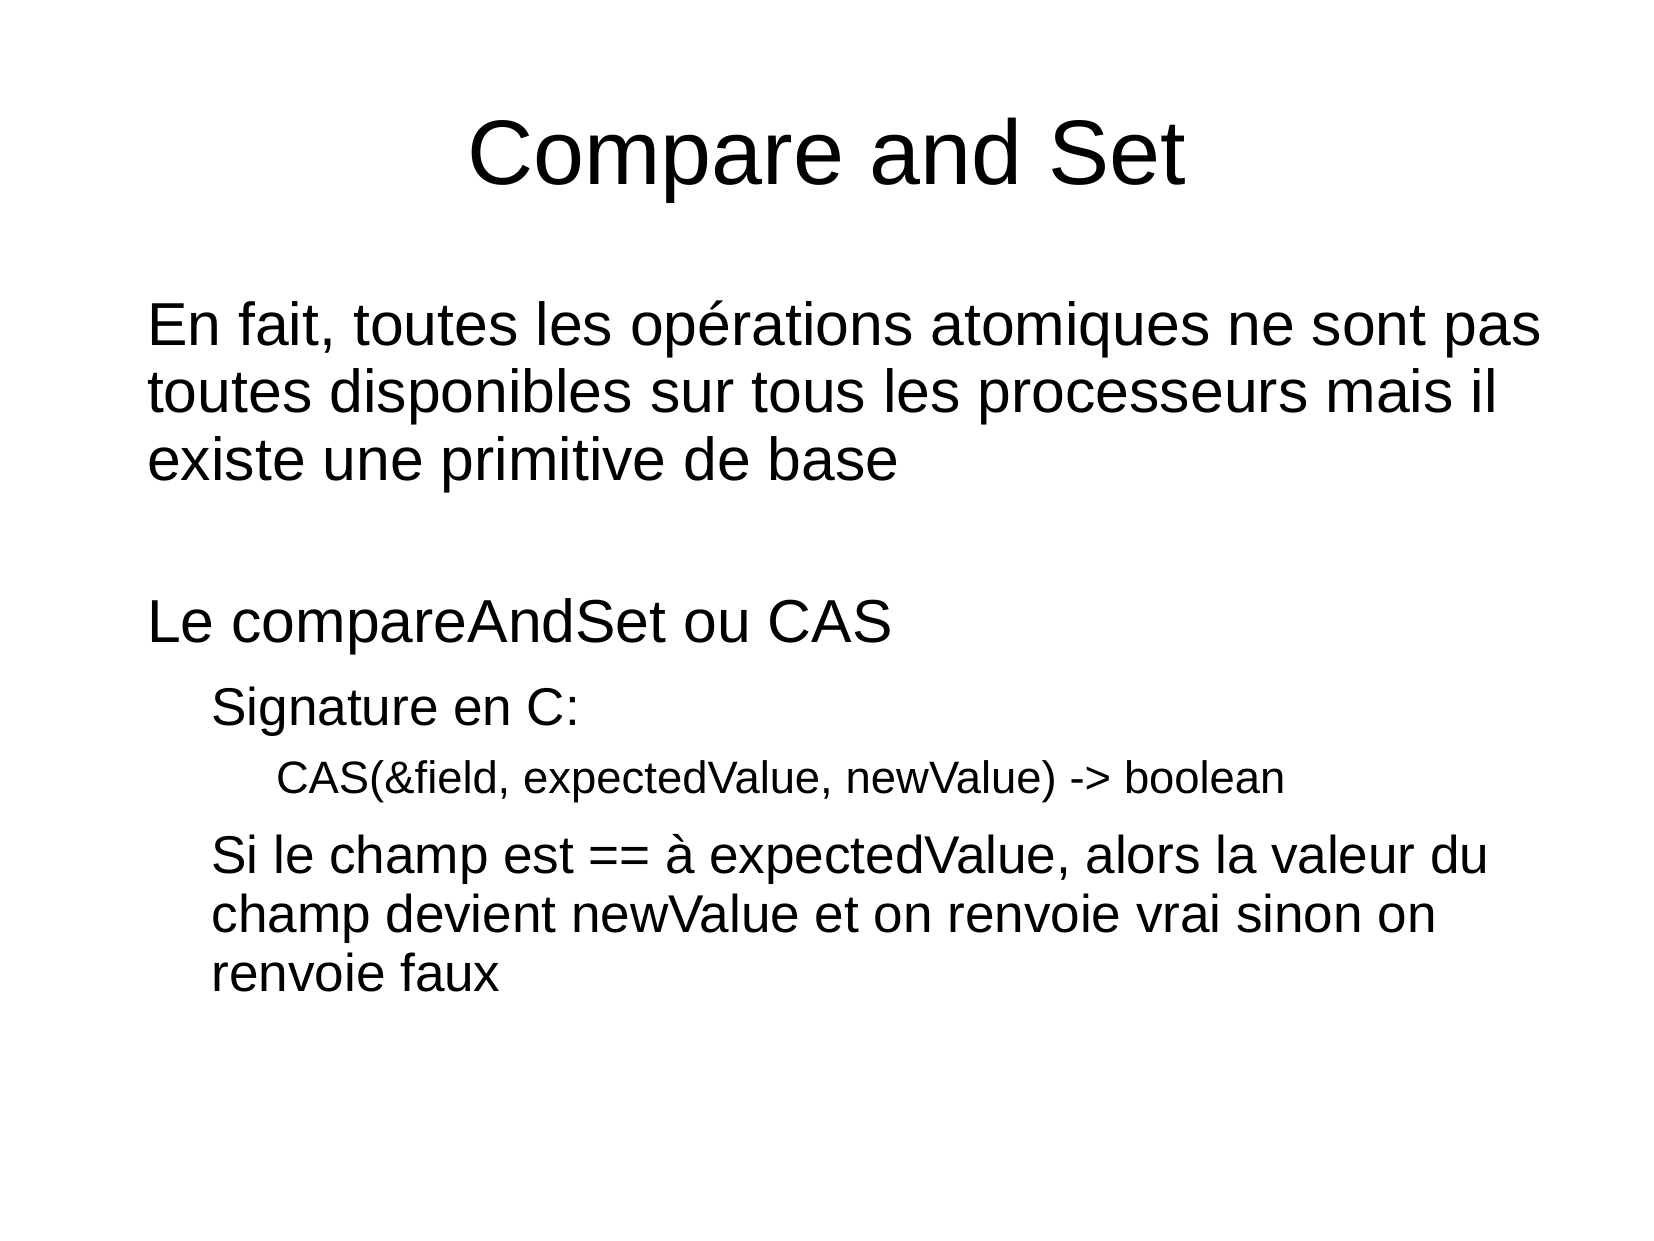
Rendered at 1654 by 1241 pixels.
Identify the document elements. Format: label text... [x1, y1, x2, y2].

title Compare and Set [82, 49, 1571, 257]
list En fait, toutes les opérations atomiques ne sont pas toutes disponibles sur tous les processeurs mais il existe une primitive de base Le compareAndSet ou CAS Signature en C: CAS(&field, expectedValue, newValue) -> boolean Si le champ est == à expectedValue, alors la valeur du champ devient newValue et on renvoie vrai sinon on renvoie faux [82, 290, 1571, 1010]
